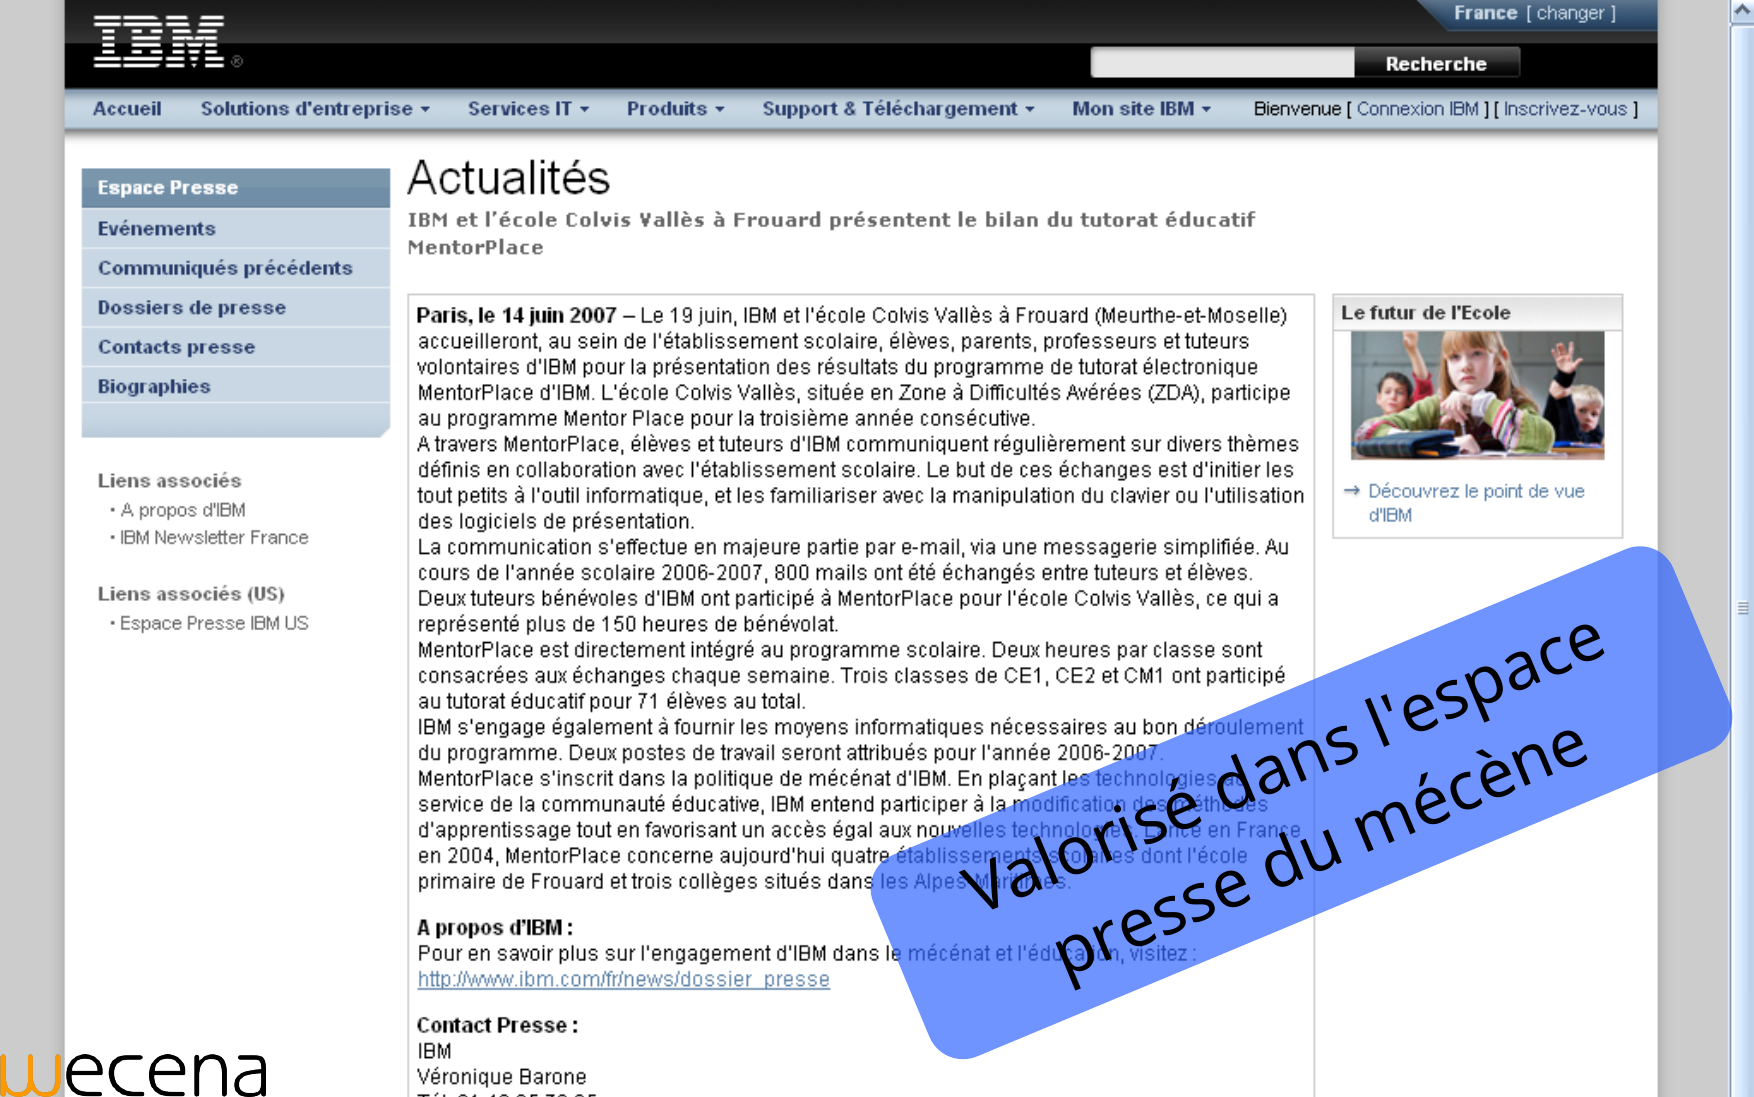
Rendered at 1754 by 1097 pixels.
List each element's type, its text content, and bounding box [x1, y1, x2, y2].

picture [0, 0, 1754, 1097]
text_box Valorisé dans l'espace presse du mécène [870, 546, 1733, 1060]
